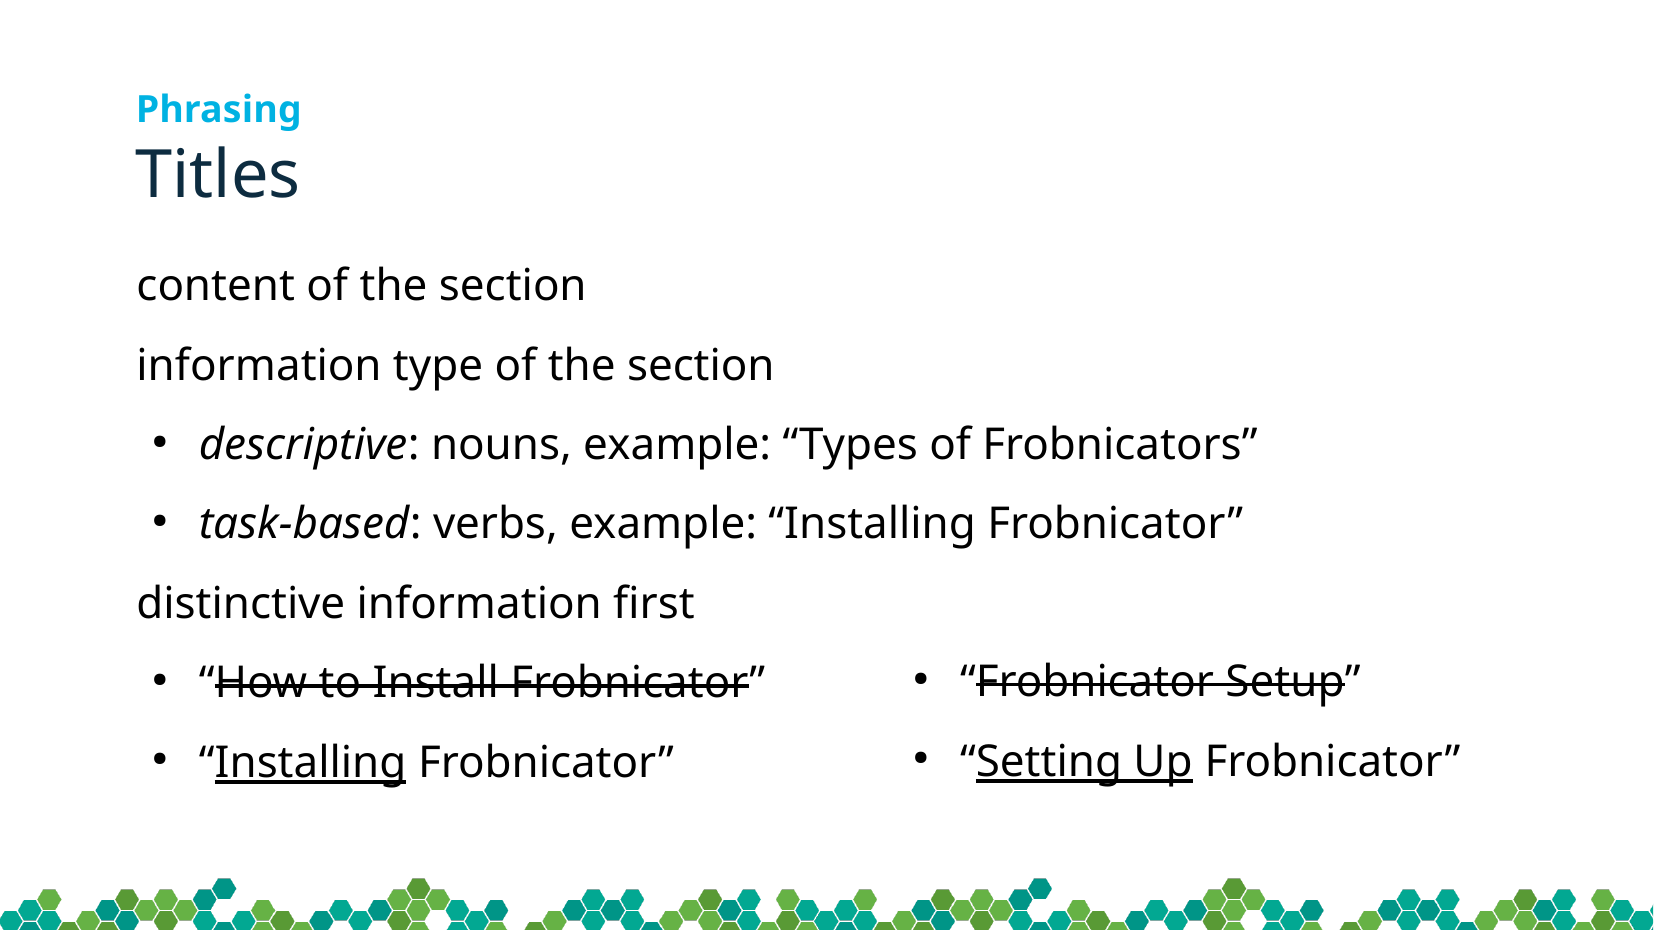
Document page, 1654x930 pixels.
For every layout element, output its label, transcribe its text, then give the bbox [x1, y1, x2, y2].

picture [0, 870, 1654, 930]
title Phrasing Titles [135, 72, 1594, 228]
list content of the section information type of the section descriptive: nouns, example: “Types of Frobnicators” task-based: verbs, example: “Installing Frobnicator” distinctive information first “How to Install Frobnicator” “Installing Frobnicator” [136, 253, 1595, 793]
list “Frobnicator Setup” “Setting Up Frobnicator” [897, 649, 1524, 829]
